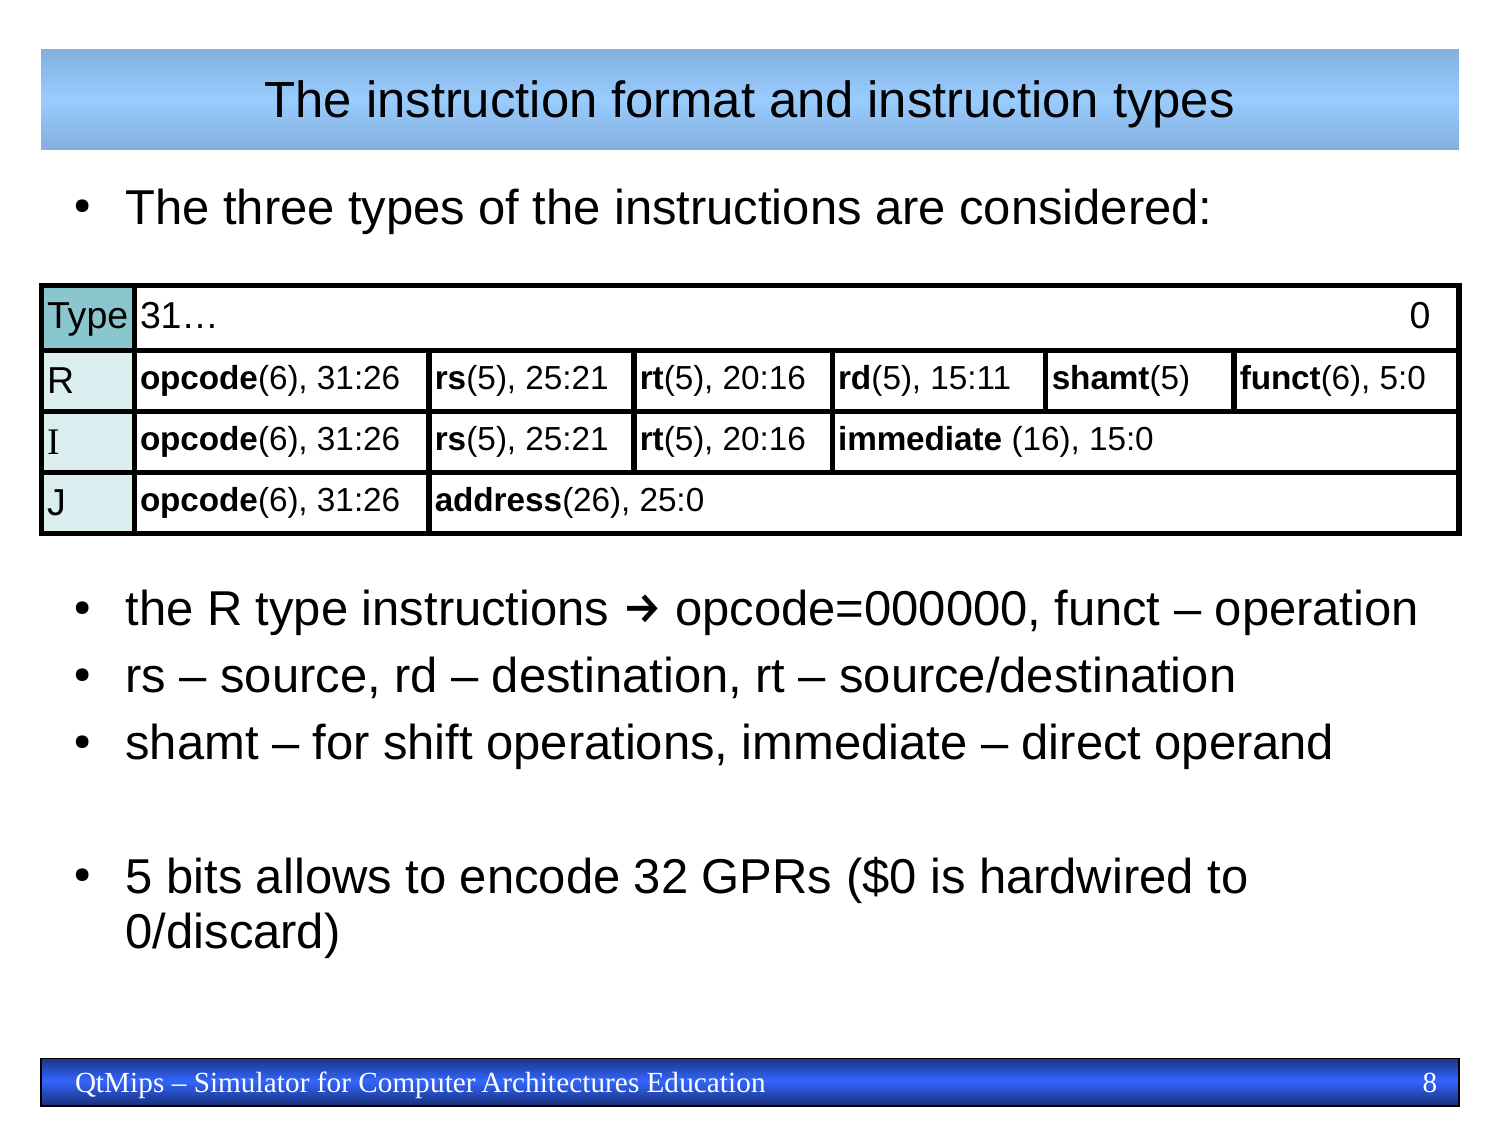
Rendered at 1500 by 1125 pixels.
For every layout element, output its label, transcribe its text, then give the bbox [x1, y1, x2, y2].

list The three types of the instructions are considered: the R type instructions → opcode=000000, funct – operation rs – source, rd – destination, rt – source/destination shamt – for shift operations, immediate – direct operand 5 bits allows to encode 32 GPRs ($0 is hardwired to 0/discard) [41, 172, 1450, 283]
title The instruction format and instruction types [41, 49, 1459, 150]
table_cell rt(5), 20:16 [637, 414, 830, 470]
list The three types of the instructions are considered: the R type instructions → opcode=000000, funct – operation rs – source, rd – destination, rt – source/destination shamt – for shift operations, immediate – direct operand 5 bits allows to encode 32 GPRs ($0 is hardwired to 0/discard) [41, 536, 1450, 1013]
table_cell opcode(6), 31:26 [137, 475, 426, 531]
table_cell funct(6), 5:0 [1237, 353, 1456, 409]
table_cell shamt(5) [1048, 353, 1231, 409]
table_cell immediate (16), 15:0 [835, 414, 1456, 470]
table_cell J [44, 475, 132, 531]
table_header Type [44, 288, 132, 348]
table_cell opcode(6), 31:26 [137, 414, 426, 470]
table_cell rs(5), 25:21 [432, 353, 631, 409]
table_cell R [44, 353, 132, 409]
table_cell rt(5), 20:16 [637, 353, 830, 409]
table_cell rs(5), 25:21 [432, 414, 631, 470]
table_cell address(26), 25:0 [432, 475, 1456, 531]
table_cell rd(5), 15:11 [835, 353, 1043, 409]
table_header 31… 0 [137, 288, 1456, 348]
table_cell opcode(6), 31:26 [137, 353, 426, 409]
table_cell I [44, 414, 132, 470]
